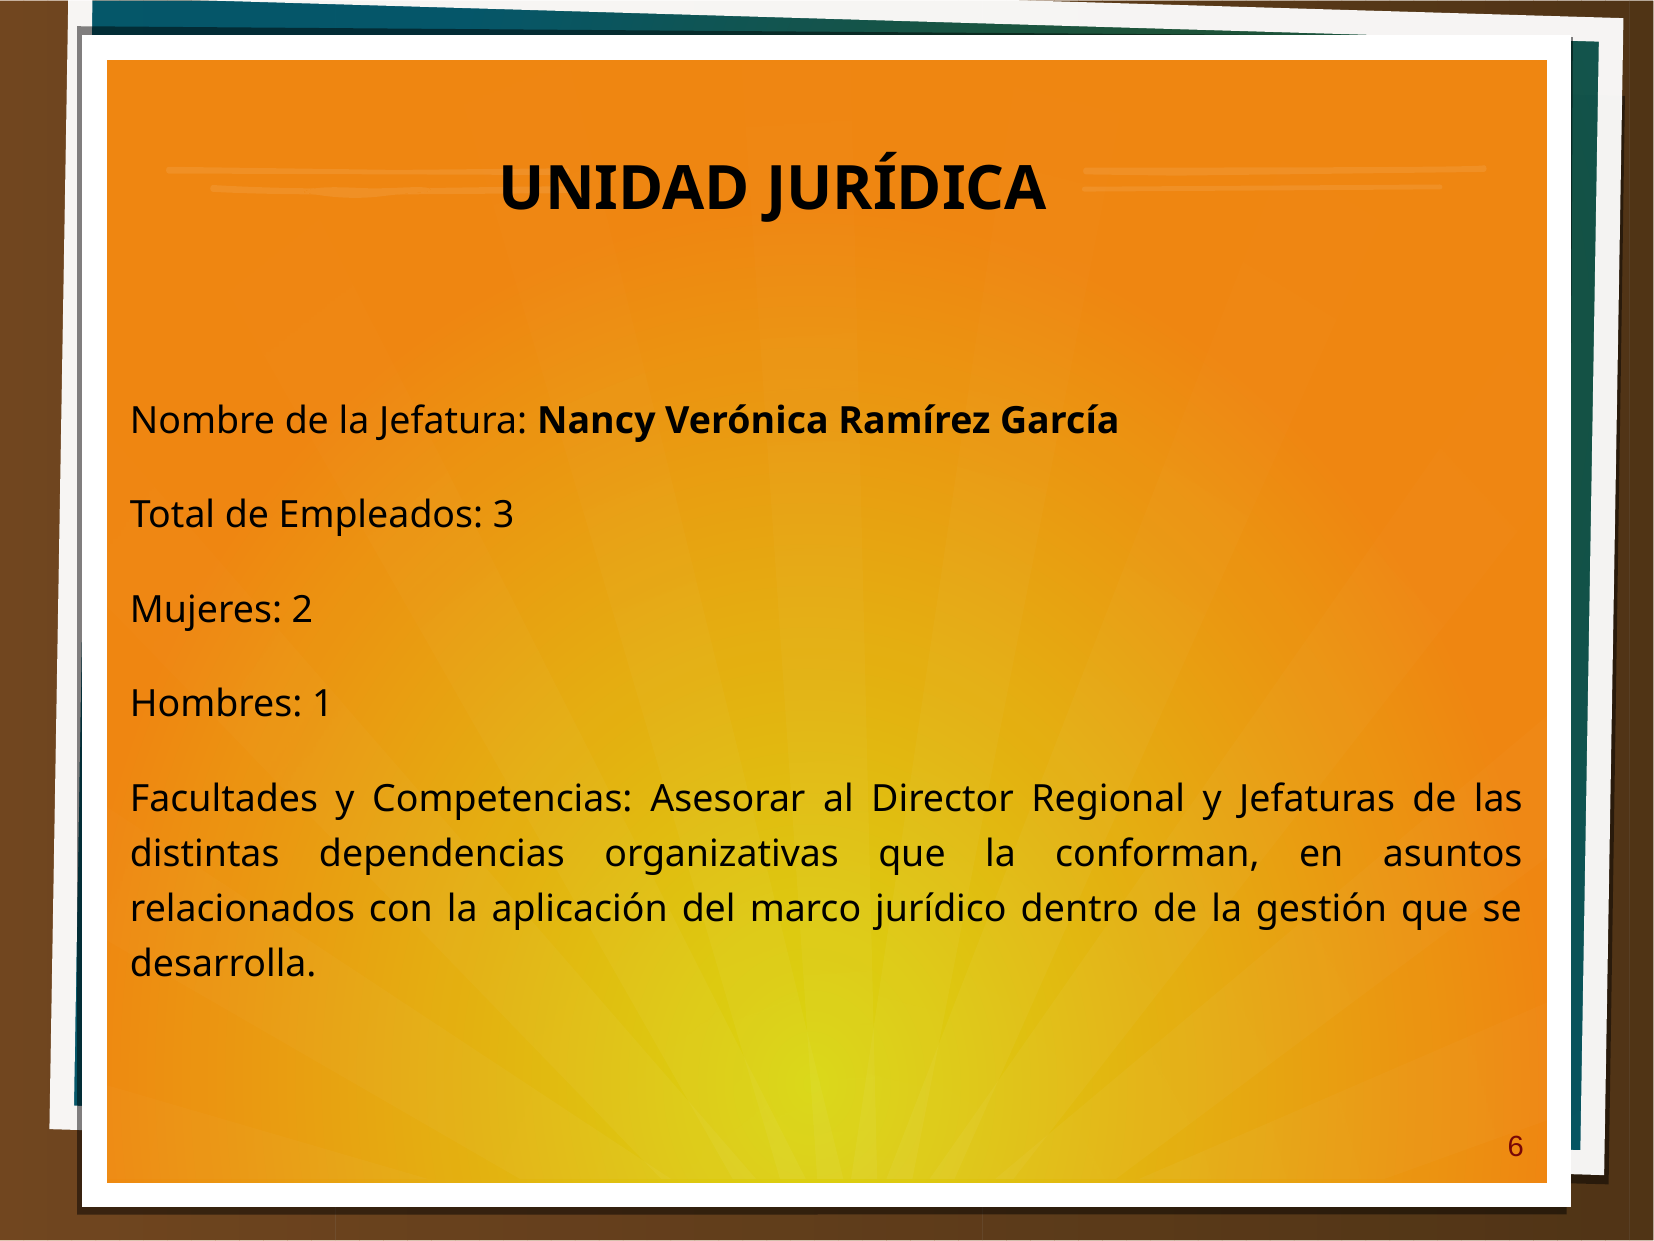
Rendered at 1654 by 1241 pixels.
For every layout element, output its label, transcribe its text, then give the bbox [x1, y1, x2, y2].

text_box Nombre de la Jefatura: Nancy Verónica Ramírez García Total de Empleados: 3 Mujeres: 2 Hombres: 1 Facultades y Competencias: Asesorar al Director Regional y Jefaturas de las distintas dependencias organizativas que la conforman, en asuntos relacionados con la aplicación del marco jurídico dentro de la gestión que se desarrolla. [129, 299, 1524, 1019]
title UNIDAD JURÍDICA [82, 47, 1412, 229]
